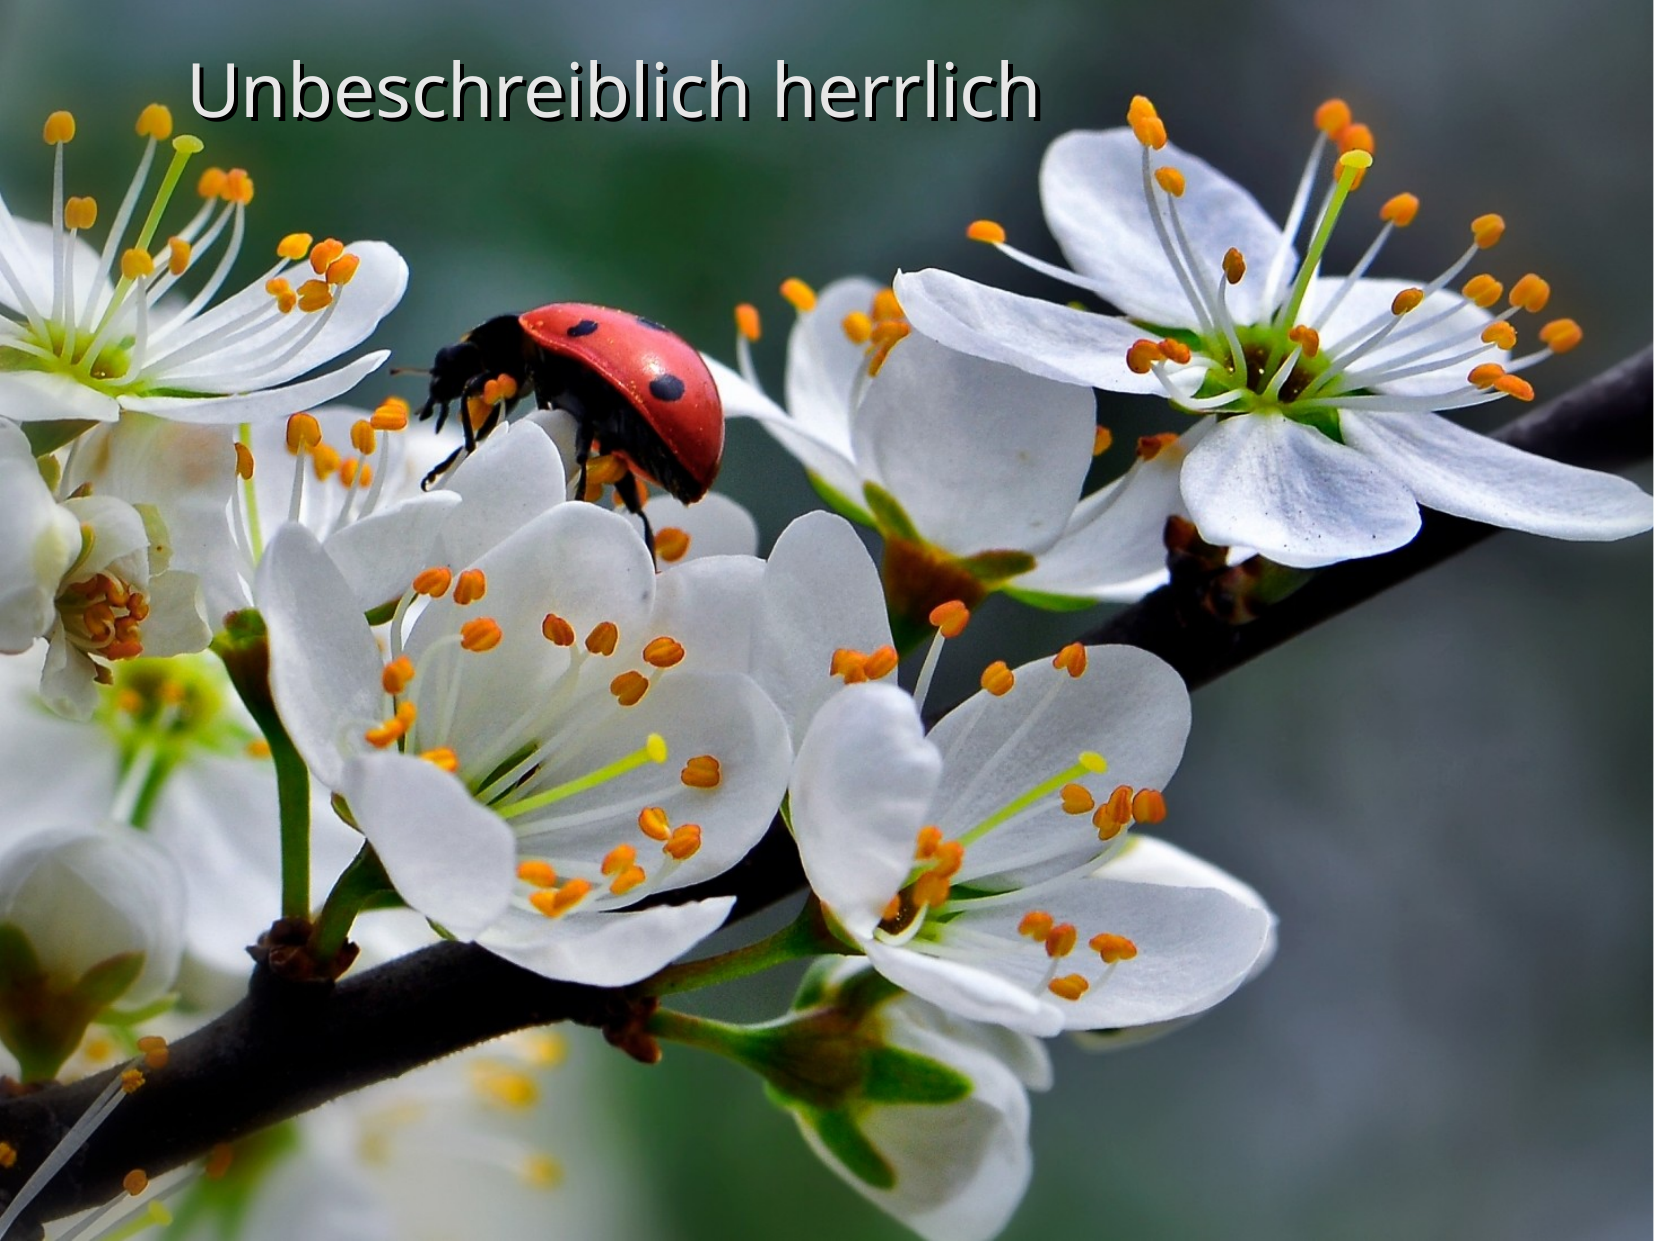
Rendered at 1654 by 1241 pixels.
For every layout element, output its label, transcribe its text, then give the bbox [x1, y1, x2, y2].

title Unbeschreiblich herrlich [0, 0, 1241, 179]
picture [0, 0, 1654, 1241]
